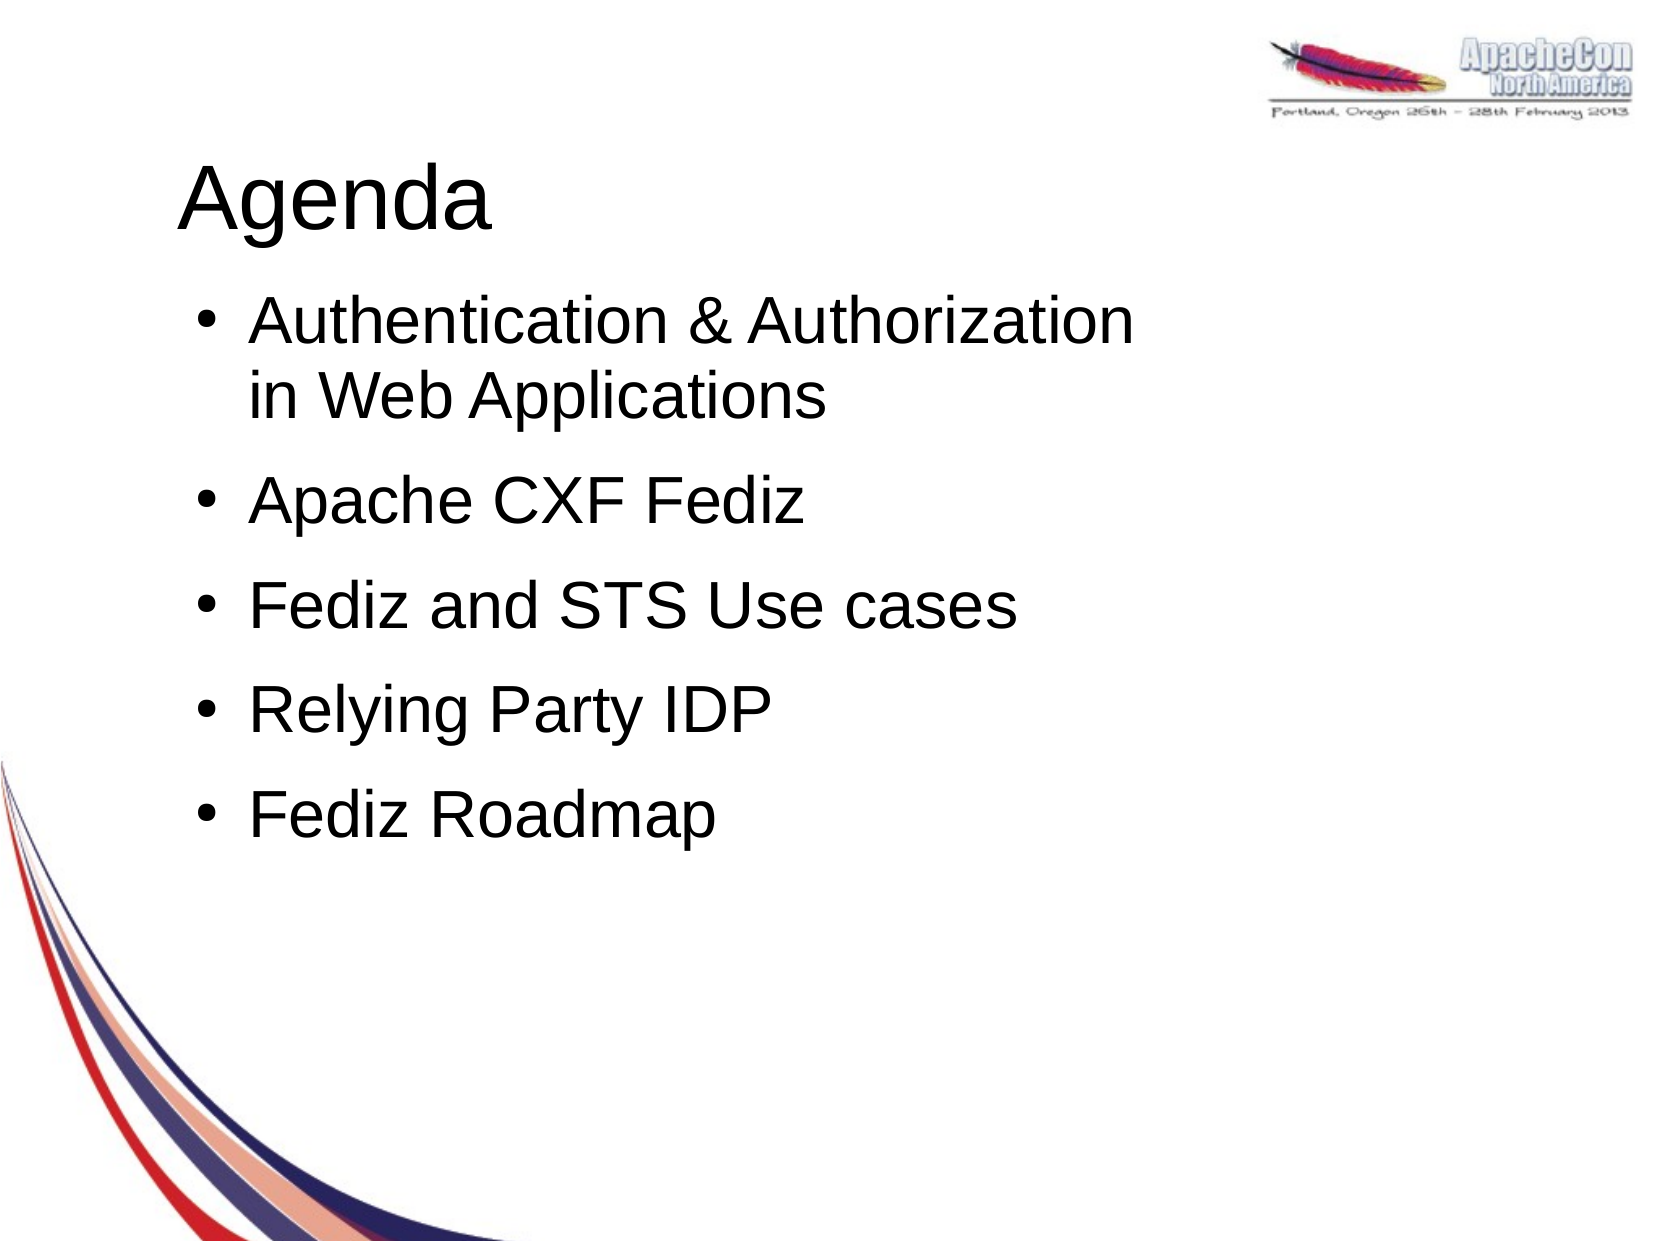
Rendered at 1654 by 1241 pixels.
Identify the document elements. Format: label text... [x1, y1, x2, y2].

title Agenda [177, 146, 1536, 250]
list Authentication & Authorization in Web Applications Apache CXF Fediz Fediz and STS Use cases Relying Party IDP Fediz Roadmap [177, 283, 1536, 990]
picture [0, 0, 1654, 1241]
